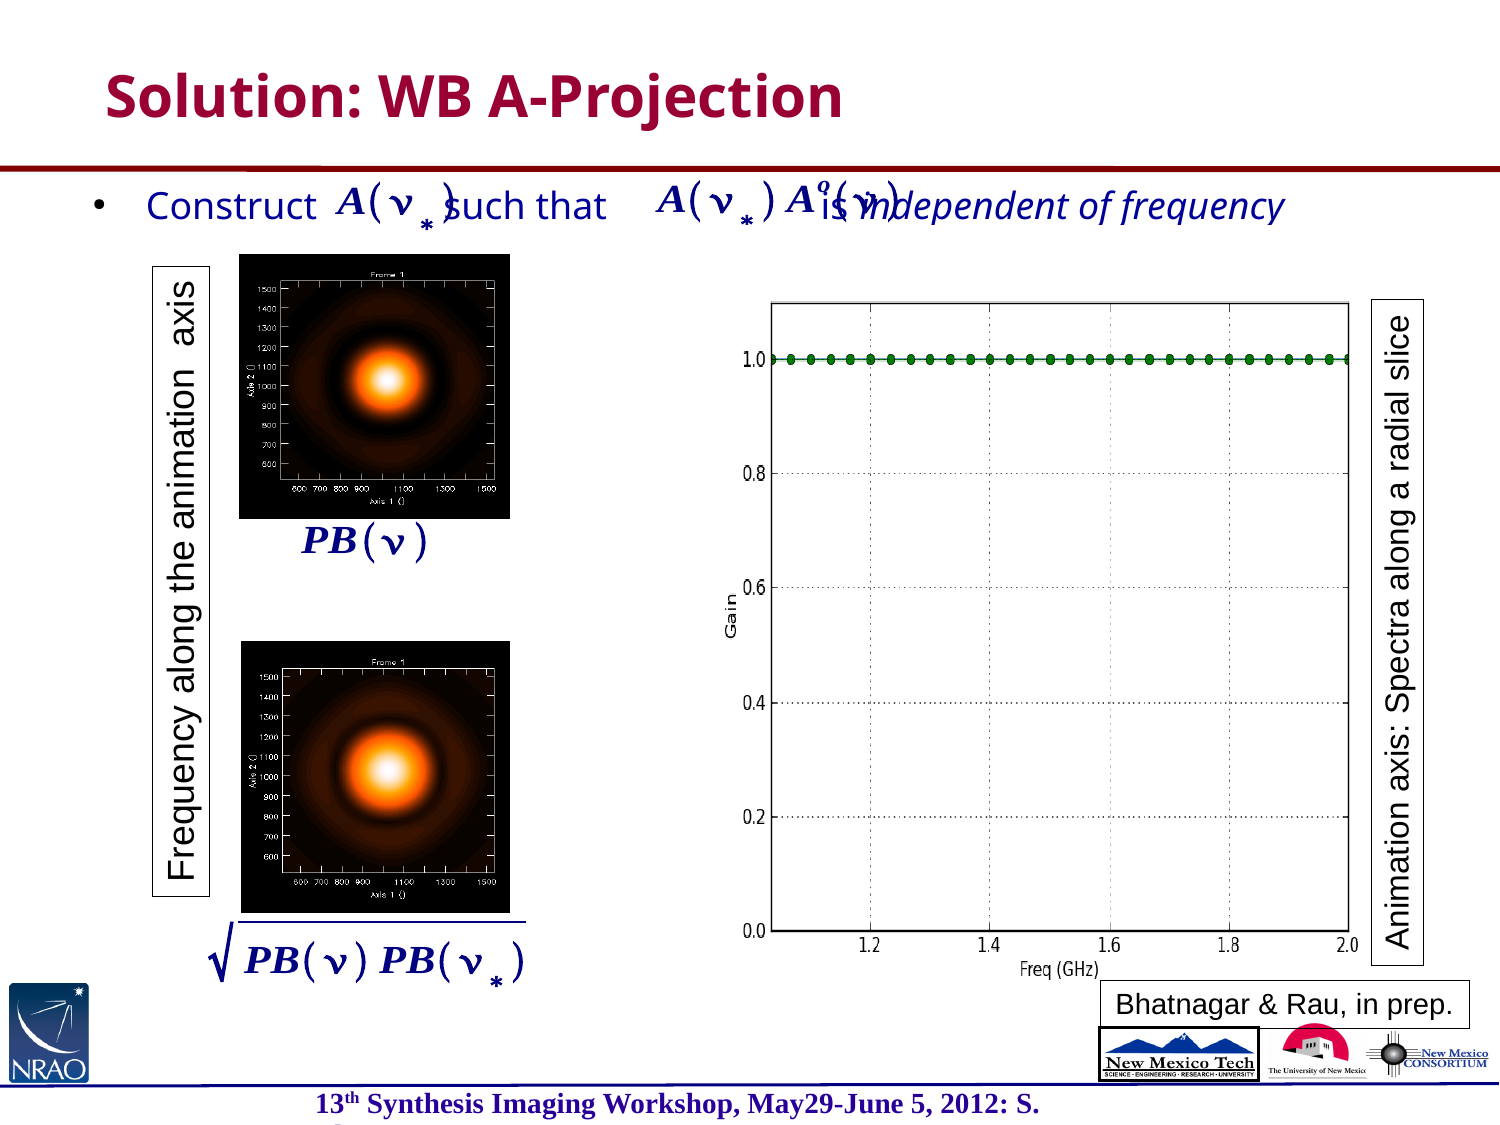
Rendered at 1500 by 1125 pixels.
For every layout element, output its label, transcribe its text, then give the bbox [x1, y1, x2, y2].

title Solution: WB A-Projection [75, 33, 1426, 157]
list Construct such that is independent of frequency [75, 179, 677, 453]
list Construct such that is independent of frequency [914, 179, 1483, 453]
picture [470, 172, 640, 179]
text_box Bhatnagar & Rau, in prep. [1100, 980, 1470, 1029]
chart [320, 169, 470, 238]
picture [1101, 1029, 1257, 1079]
text_box Animation axis: Spectra along a radial slice [1371, 299, 1424, 966]
chart [640, 165, 914, 235]
picture [0, 172, 1500, 1125]
picture [0, 0, 1500, 166]
chart [196, 918, 538, 995]
chart [287, 508, 442, 568]
text_box Frequency along the animation axis [152, 266, 210, 897]
